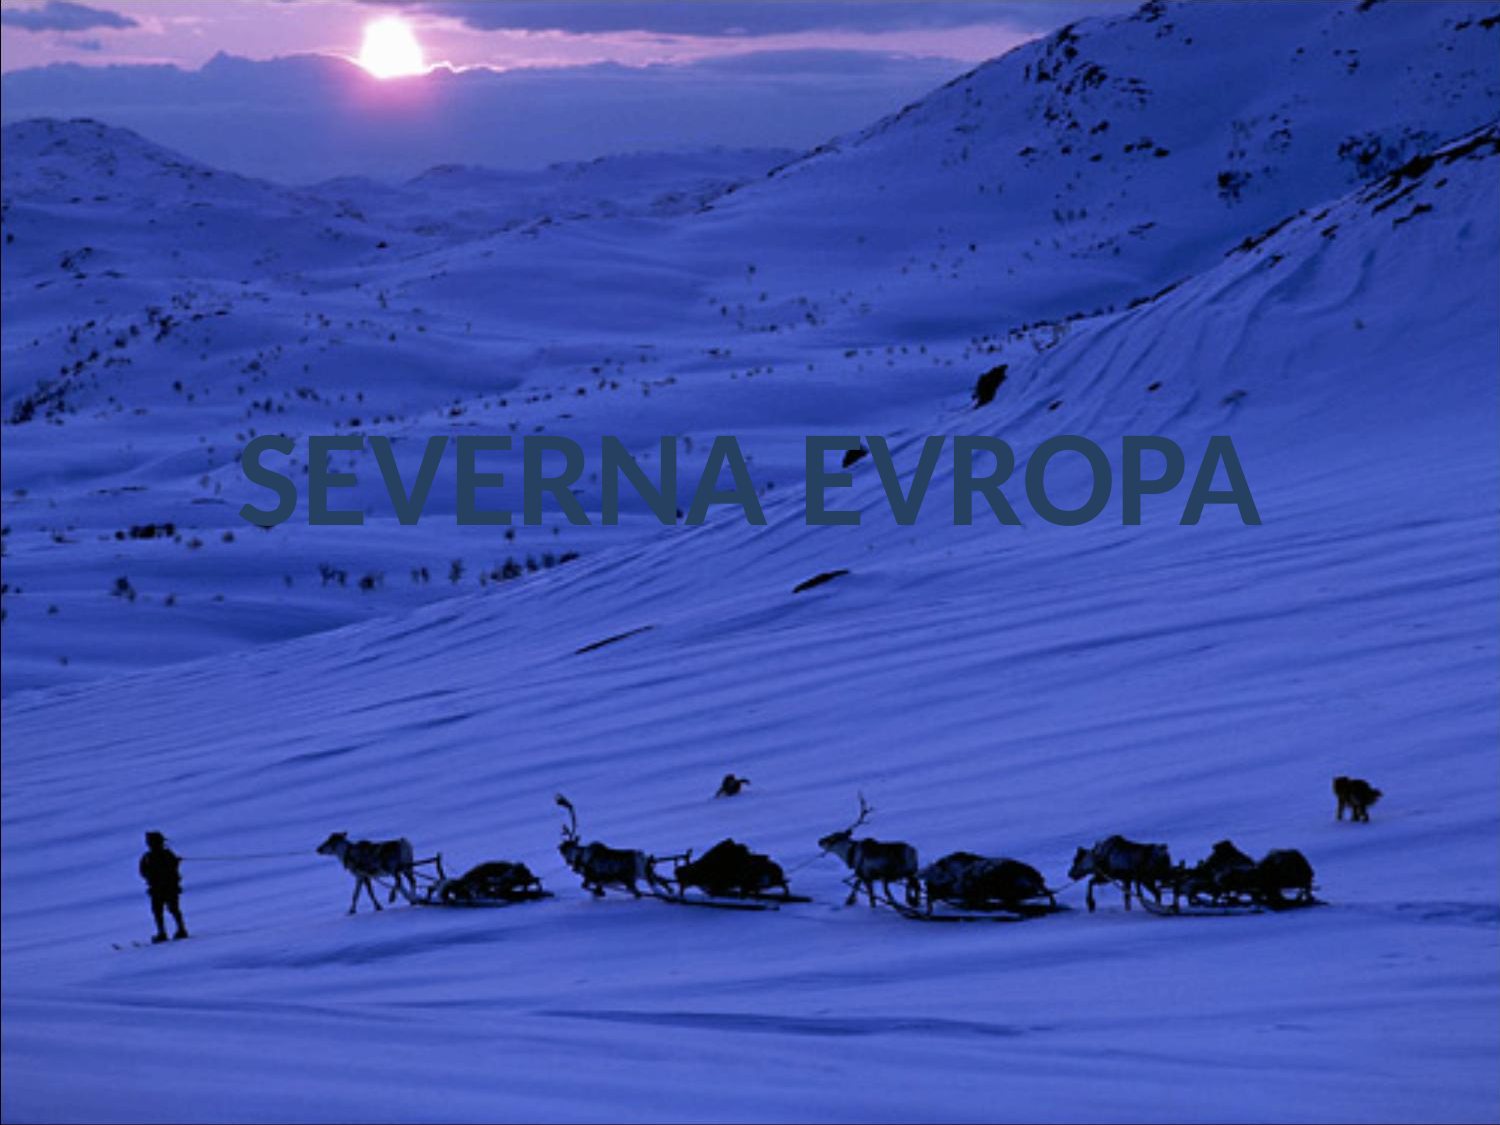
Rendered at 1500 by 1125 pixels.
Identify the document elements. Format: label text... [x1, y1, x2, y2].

subtitle [225, 637, 1275, 925]
title SEVERNA EVROPA [112, 349, 1388, 591]
picture [0, 0, 1500, 1125]
